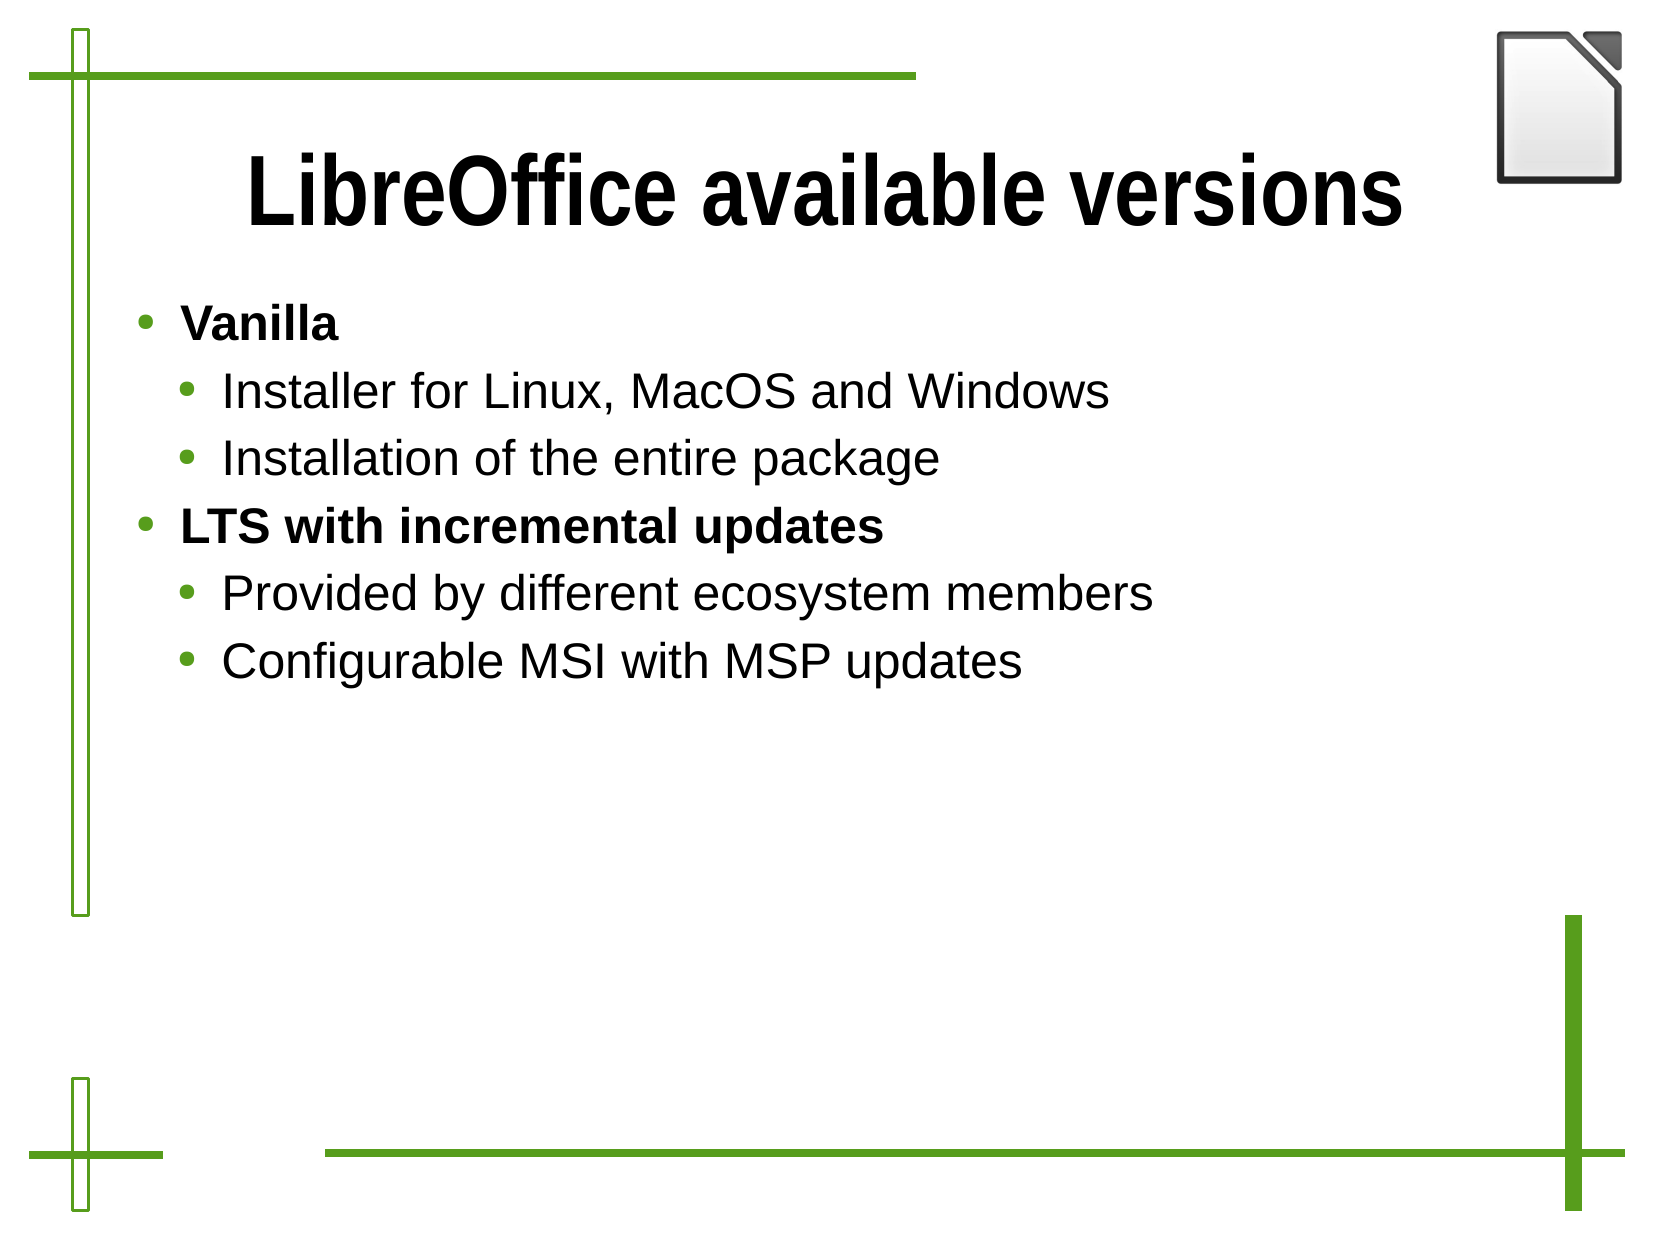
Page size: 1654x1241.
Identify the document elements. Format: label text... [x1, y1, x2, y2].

list Vanilla Installer for Linux, MacOS and Windows Installation of the entire package LTS with incremental updates Provided by different ecosystem members Configurable MSI with MSP updates [118, 295, 1536, 1123]
title LibreOffice available versions [118, 118, 1536, 260]
picture [1494, 29, 1624, 186]
